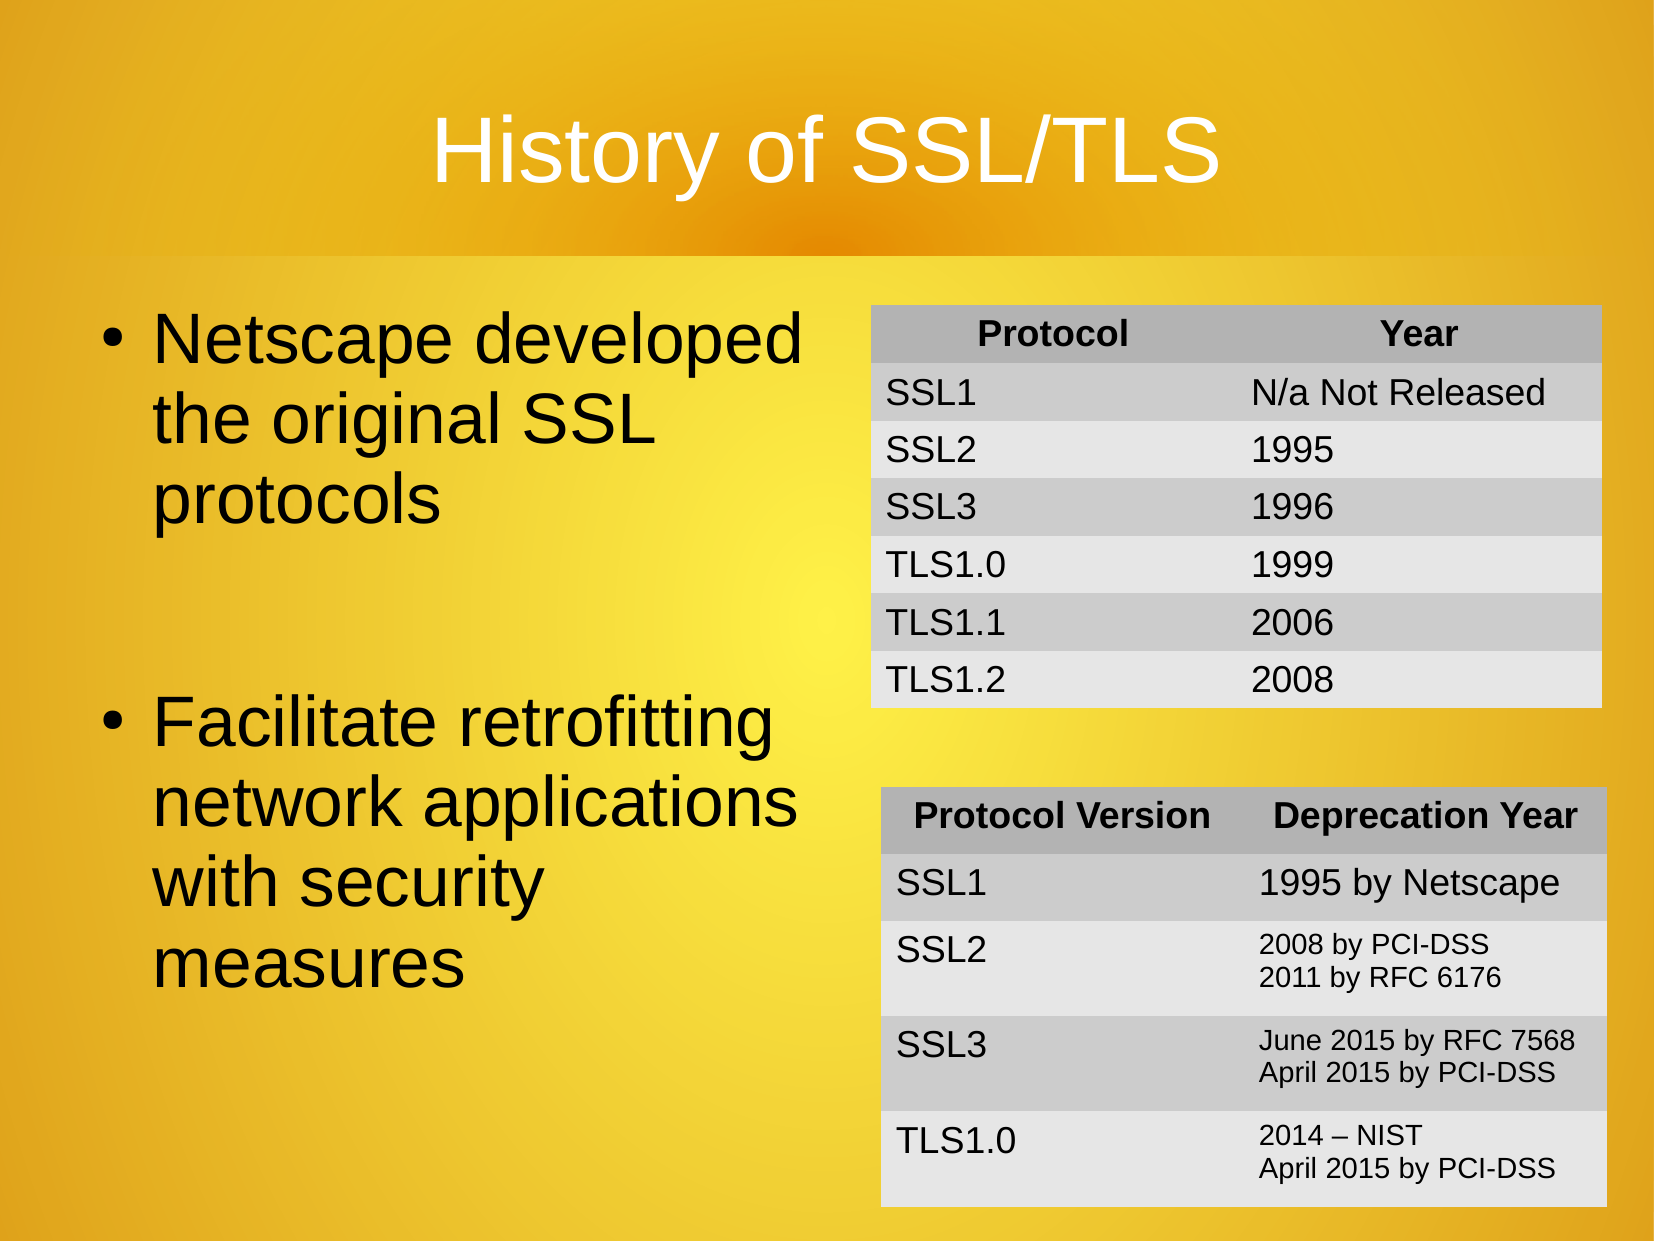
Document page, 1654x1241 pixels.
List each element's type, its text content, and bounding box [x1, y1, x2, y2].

table_cell N/a Not Released [1236, 363, 1602, 421]
title History of SSL/TLS [82, 47, 1571, 252]
table_cell SSL3 [871, 478, 1236, 536]
table_cell 2006 [1236, 593, 1602, 651]
table_header Deprecation Year [1244, 787, 1607, 854]
table_header Protocol Version [881, 787, 1244, 854]
table_cell TLS1.0 [881, 1111, 1244, 1207]
table_cell 1999 [1236, 536, 1602, 593]
table_cell 2014 – NIST April 2015 by PCI-DSS [1244, 1111, 1607, 1207]
table_cell TLS1.0 [871, 536, 1236, 593]
table_cell June 2015 by RFC 7568 April 2015 by PCI-DSS [1244, 1016, 1607, 1111]
table_cell 1995 by Netscape [1244, 854, 1607, 921]
table_cell 2008 by PCI-DSS 2011 by RFC 6176 [1244, 921, 1607, 1016]
list Netscape developed the original SSL protocols Facilitate retrofitting network applications with security measures [82, 299, 809, 1019]
table_cell 1995 [1236, 421, 1602, 478]
table_cell TLS1.2 [871, 651, 1236, 708]
table_cell SSL3 [881, 1016, 1244, 1111]
table_cell SSL1 [871, 363, 1236, 421]
table_cell 1996 [1236, 478, 1602, 536]
table_header Year [1236, 305, 1602, 363]
table_cell SSL1 [881, 854, 1244, 921]
table_cell SSL2 [881, 921, 1244, 1016]
table_cell SSL2 [871, 421, 1236, 478]
table_cell 2008 [1236, 651, 1602, 708]
table_header Protocol [871, 305, 1236, 363]
table_cell TLS1.1 [871, 593, 1236, 651]
